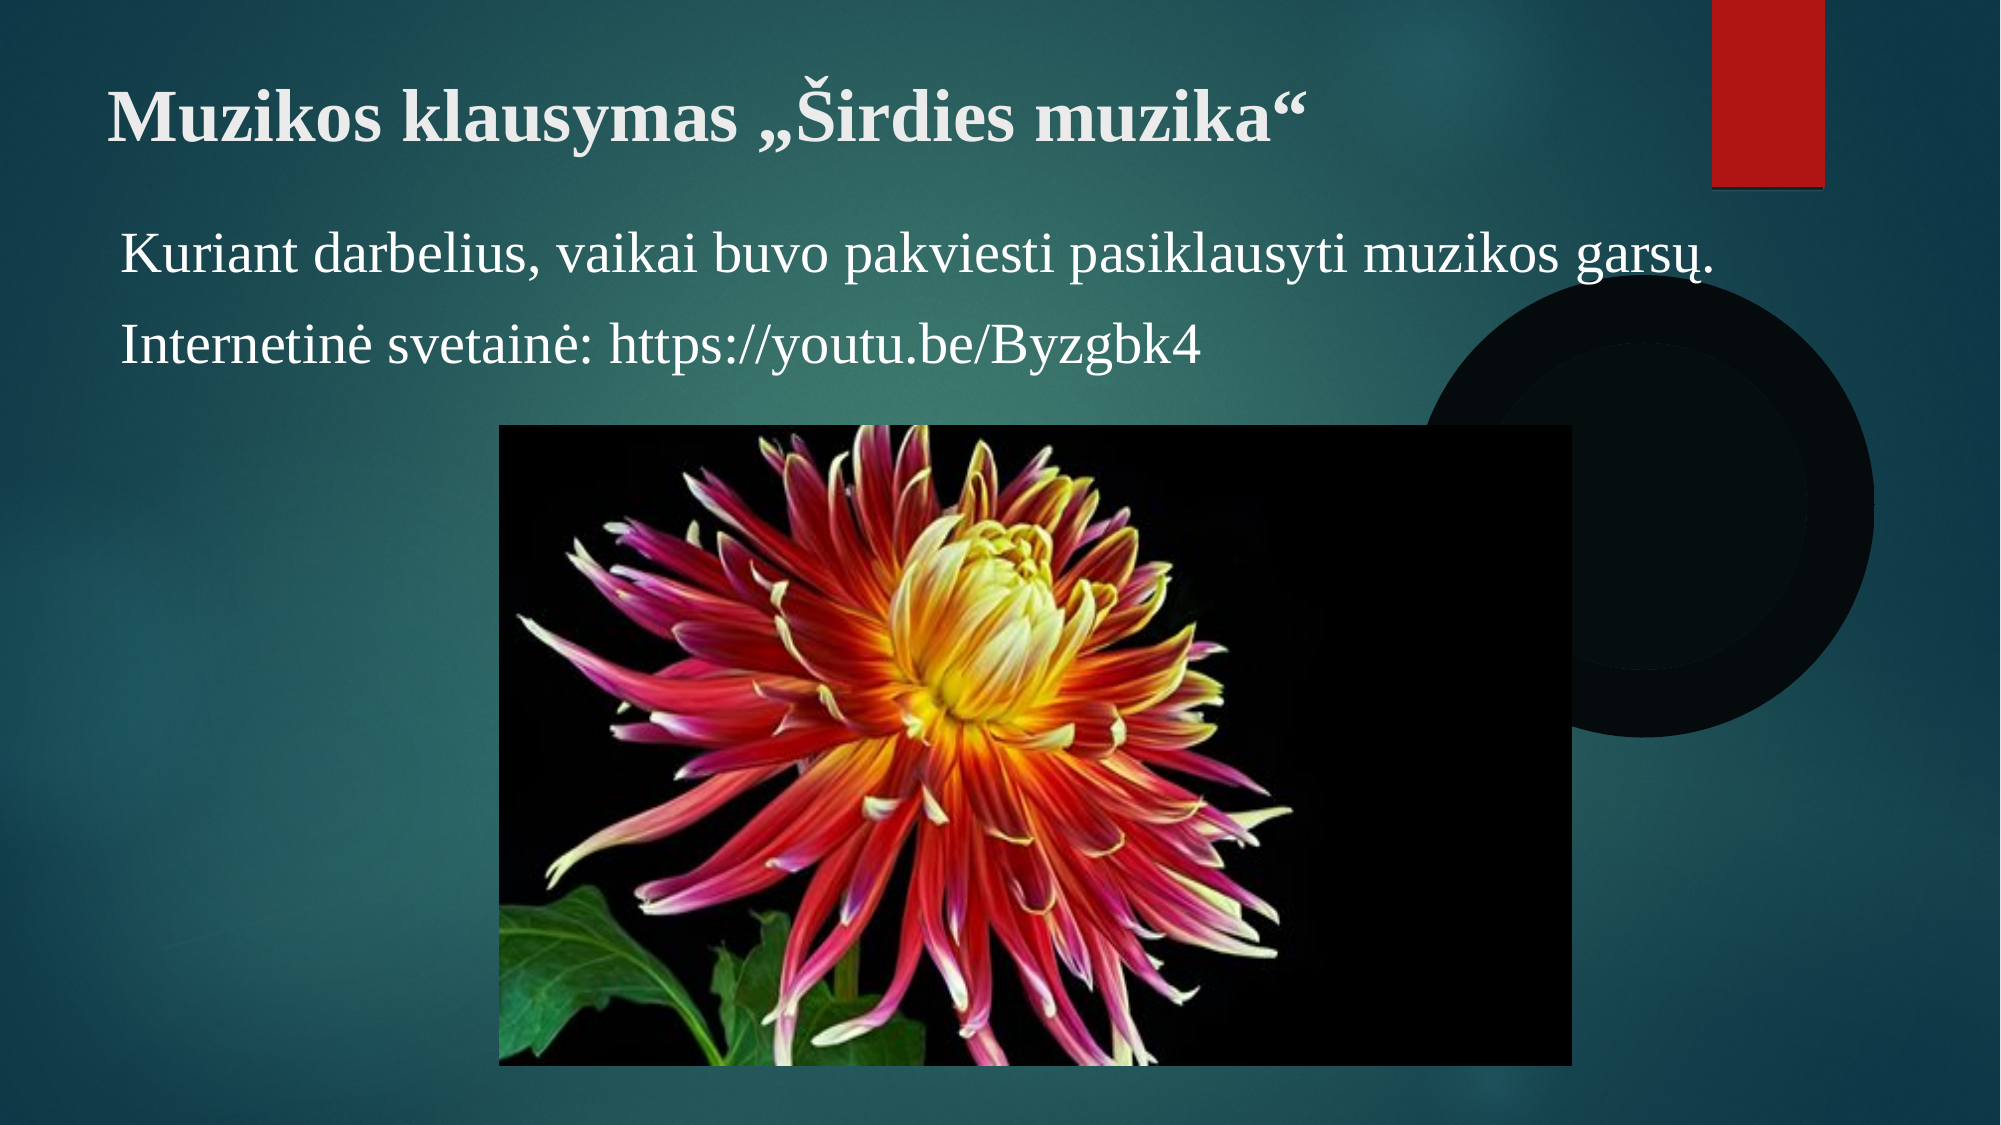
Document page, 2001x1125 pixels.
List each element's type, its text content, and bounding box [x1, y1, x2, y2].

list Kuriant darbelius, vaikai buvo pakviesti pasiklausyti muzikos garsų. Internetinė svetainė: https://youtu.be/Byzgbk4 [105, 206, 1822, 1094]
title Muzikos klausymas „Širdies muzika“ [92, 59, 1636, 207]
picture [499, 425, 1572, 1066]
